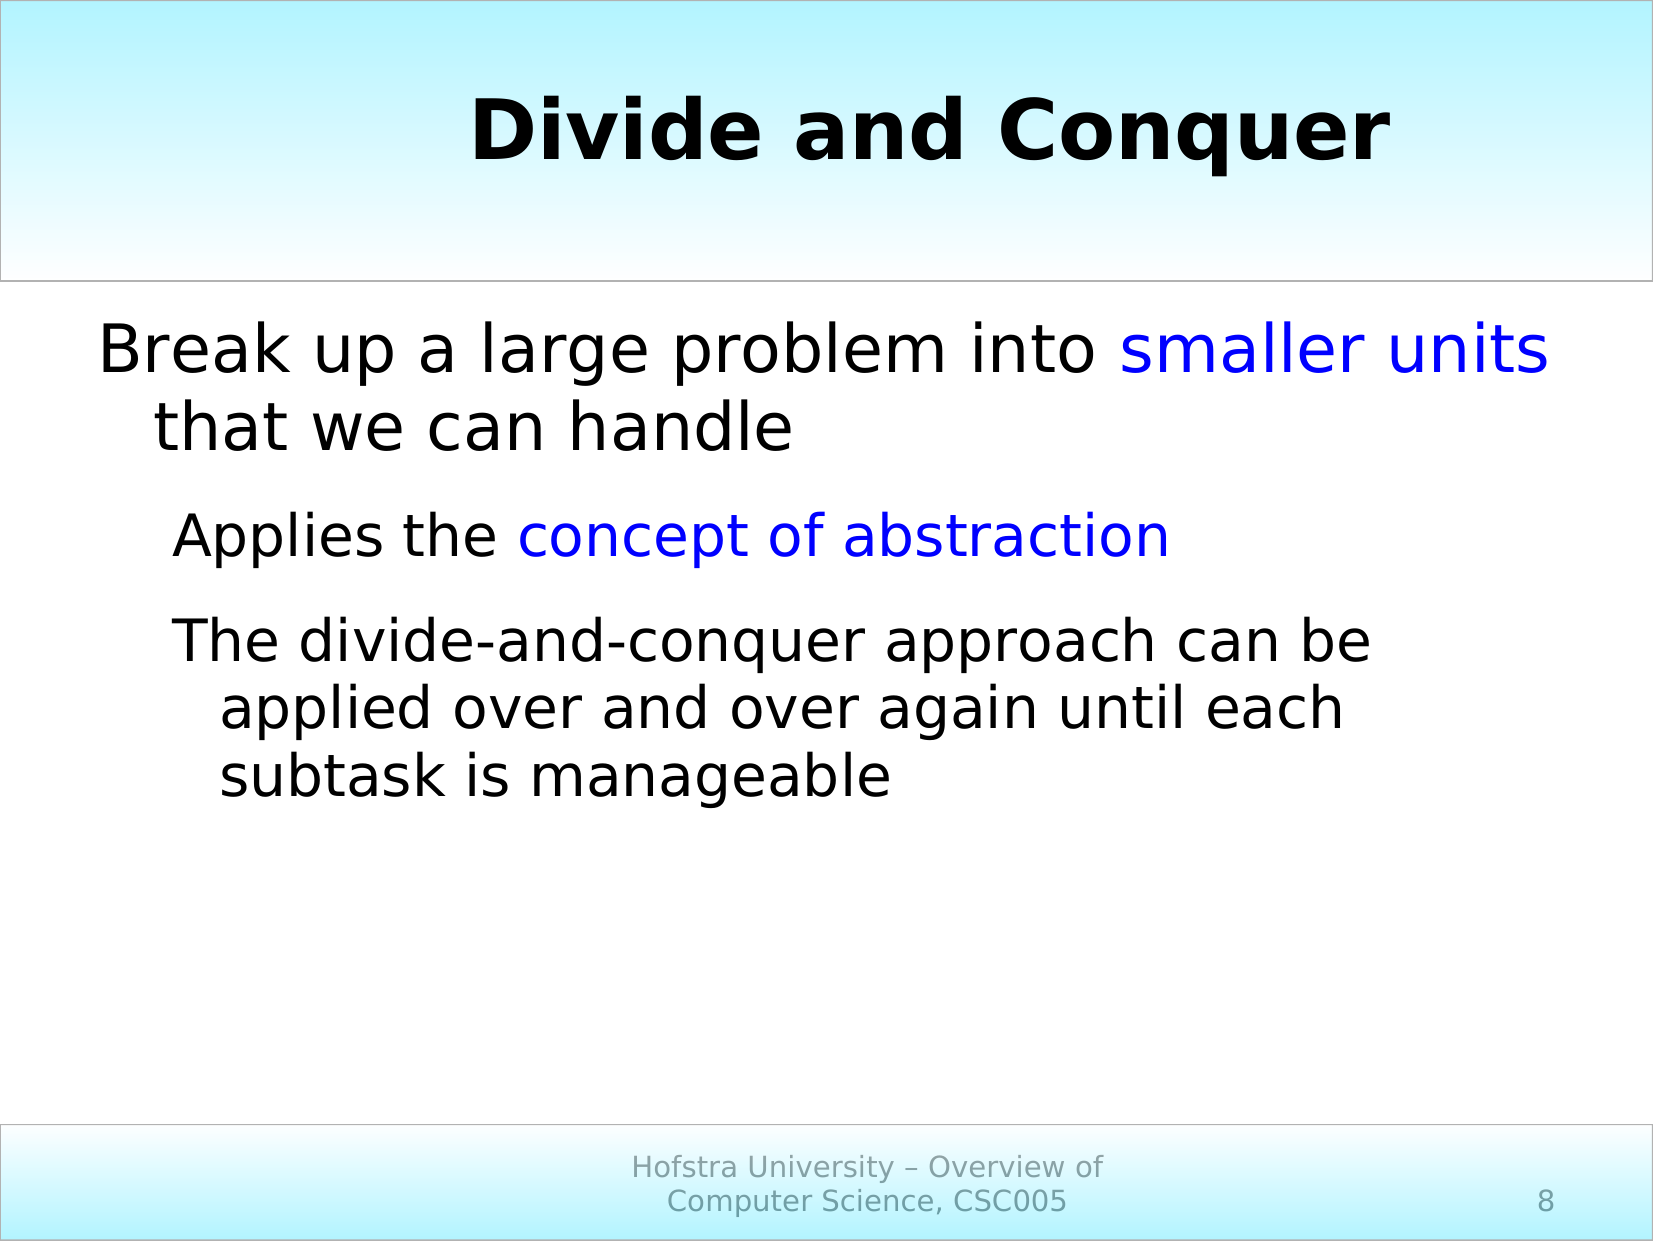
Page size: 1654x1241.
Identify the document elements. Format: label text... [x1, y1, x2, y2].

title Divide and Conquer [247, 27, 1612, 235]
list Break up a large problem into smaller units that we can handle Applies the concept of abstraction The divide-and-conquer approach can be applied over and over again until each subtask is manageable [82, 303, 1571, 1131]
